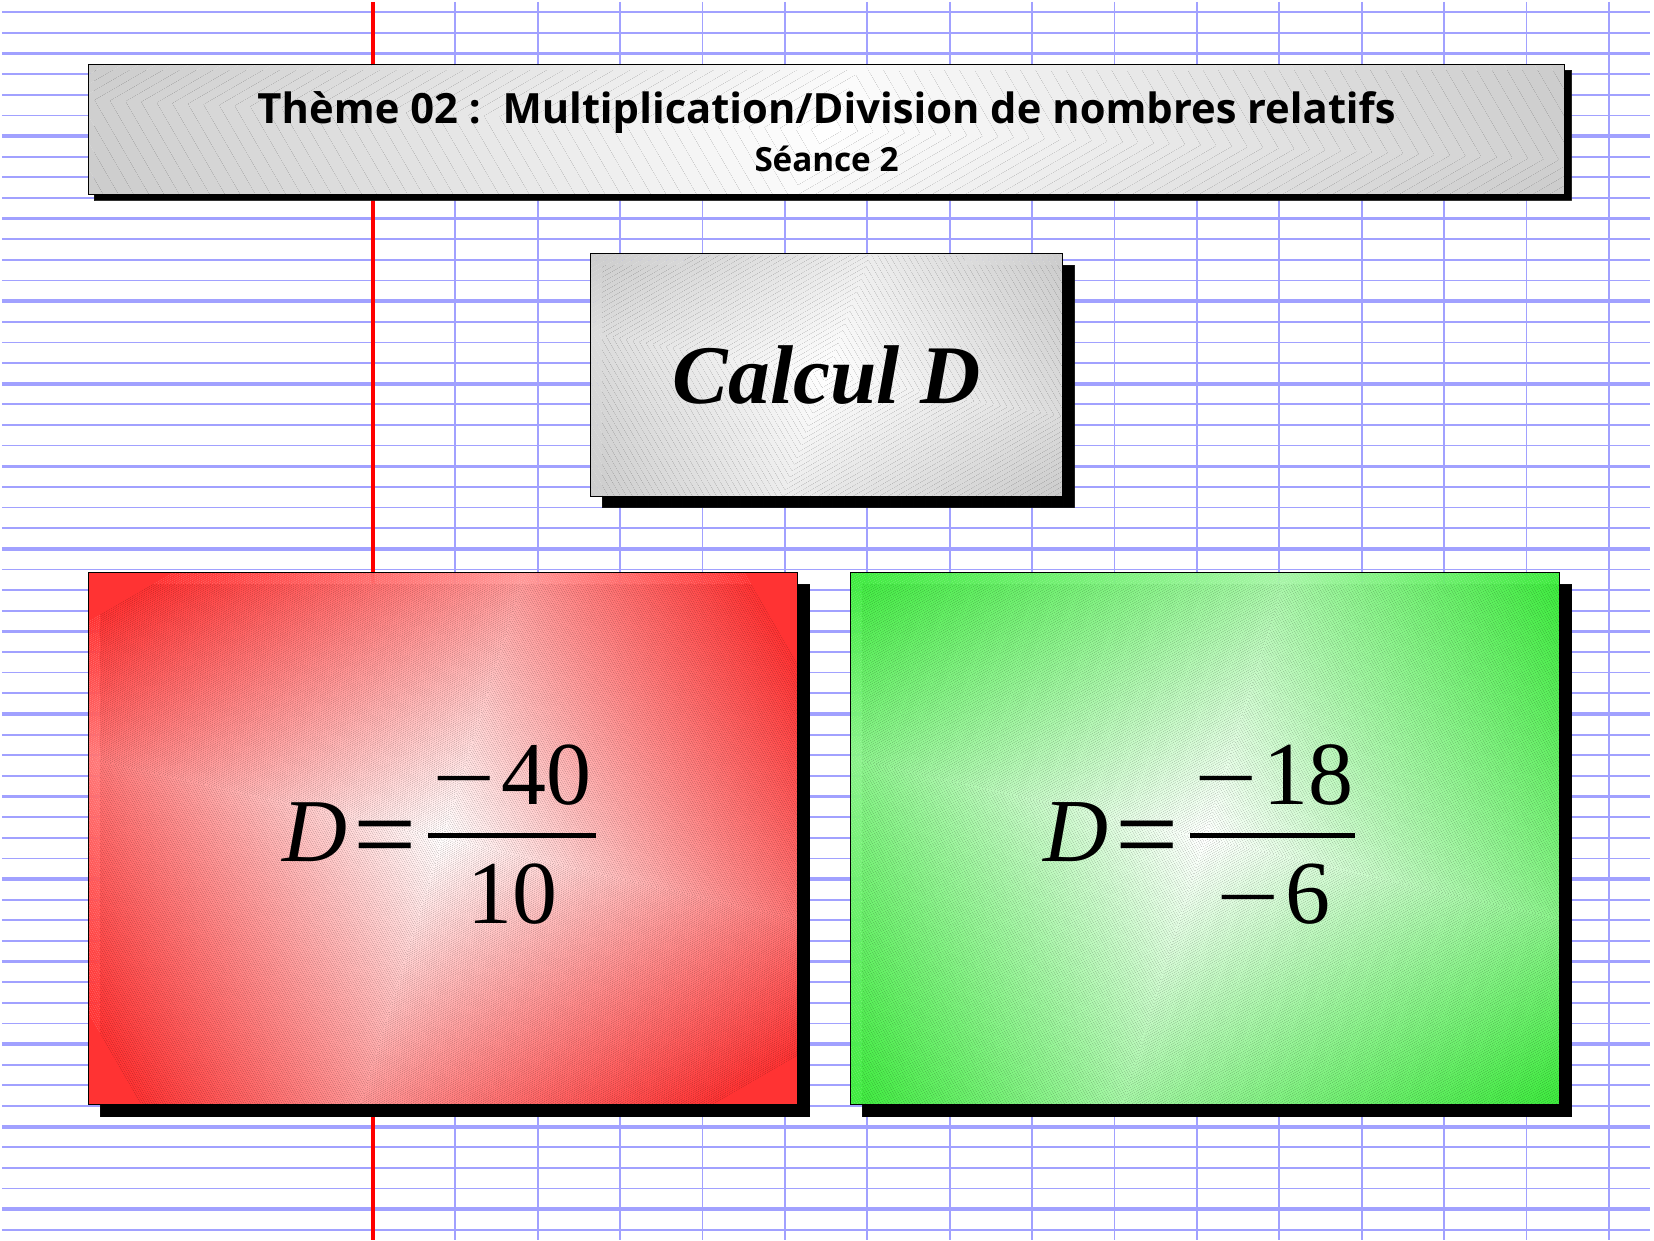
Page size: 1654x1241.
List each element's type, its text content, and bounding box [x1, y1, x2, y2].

chart [253, 726, 622, 945]
text_box Thème 02 : Multiplication/Division de nombres relatifs Séance 2 [88, 64, 1565, 195]
picture [0, 0, 1654, 1241]
text_box [850, 572, 1560, 1105]
text_box [88, 572, 798, 1105]
text_box Calcul D [590, 253, 1063, 497]
chart [1015, 726, 1381, 946]
